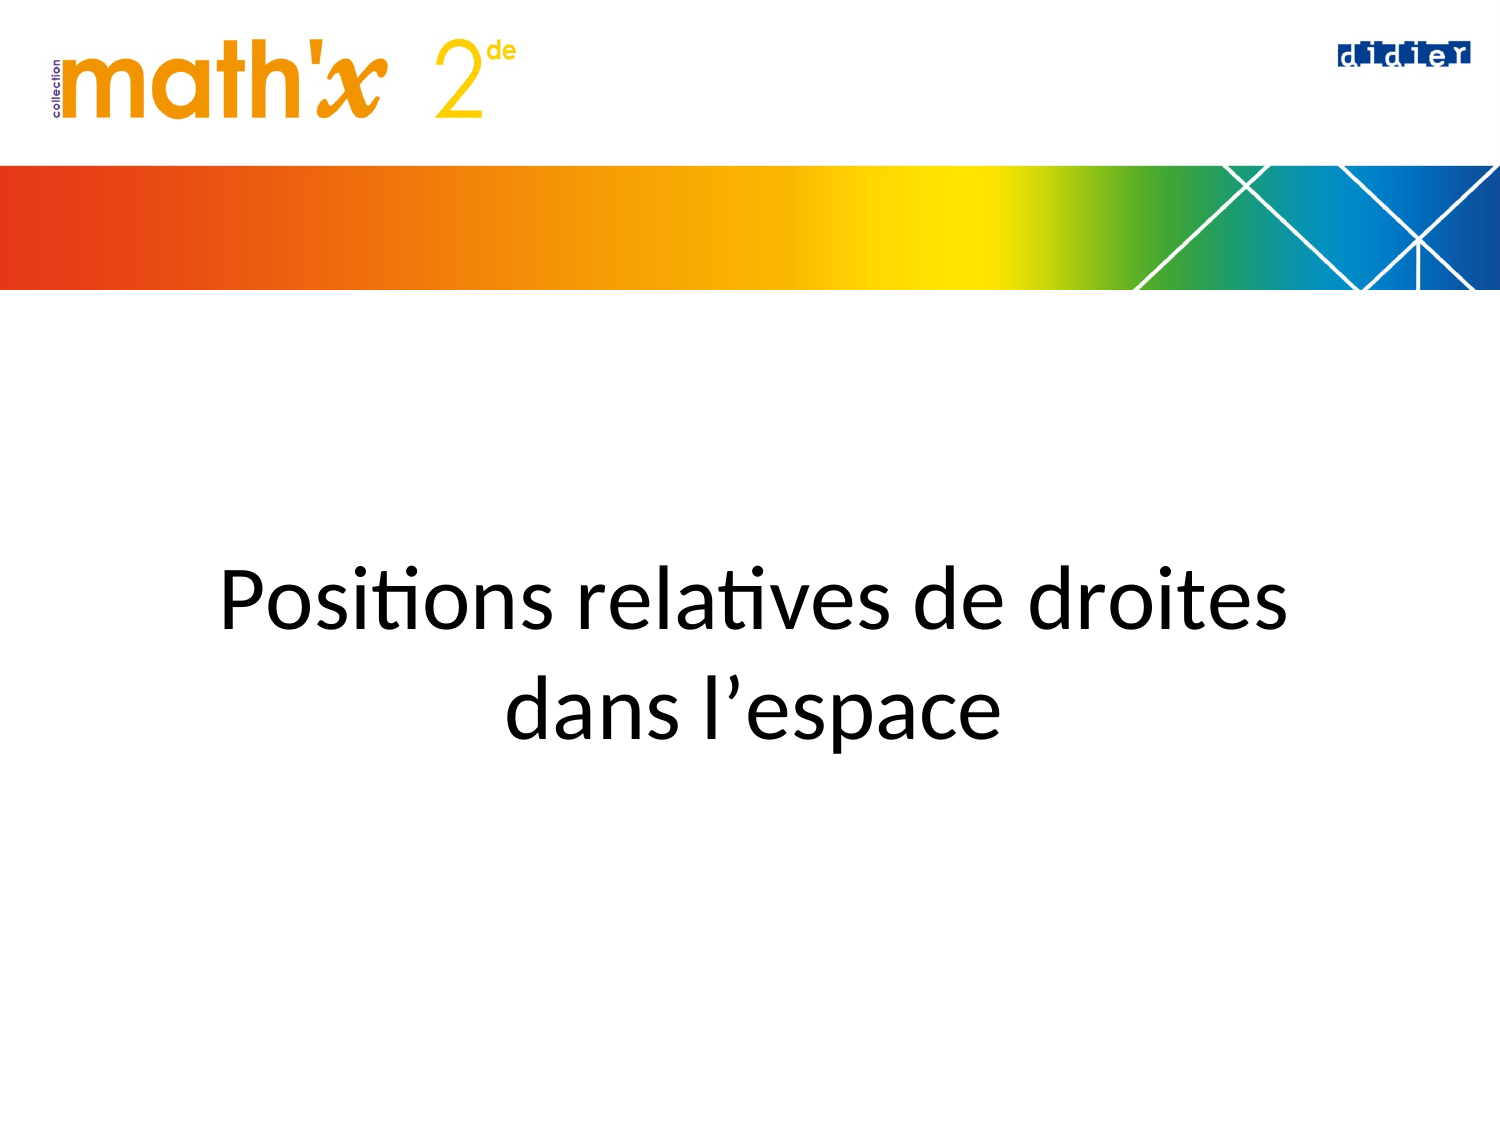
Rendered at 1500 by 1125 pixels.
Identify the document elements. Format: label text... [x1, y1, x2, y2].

picture [0, 0, 1500, 290]
title Positions relatives de droites dans l’espace [117, 527, 1393, 769]
